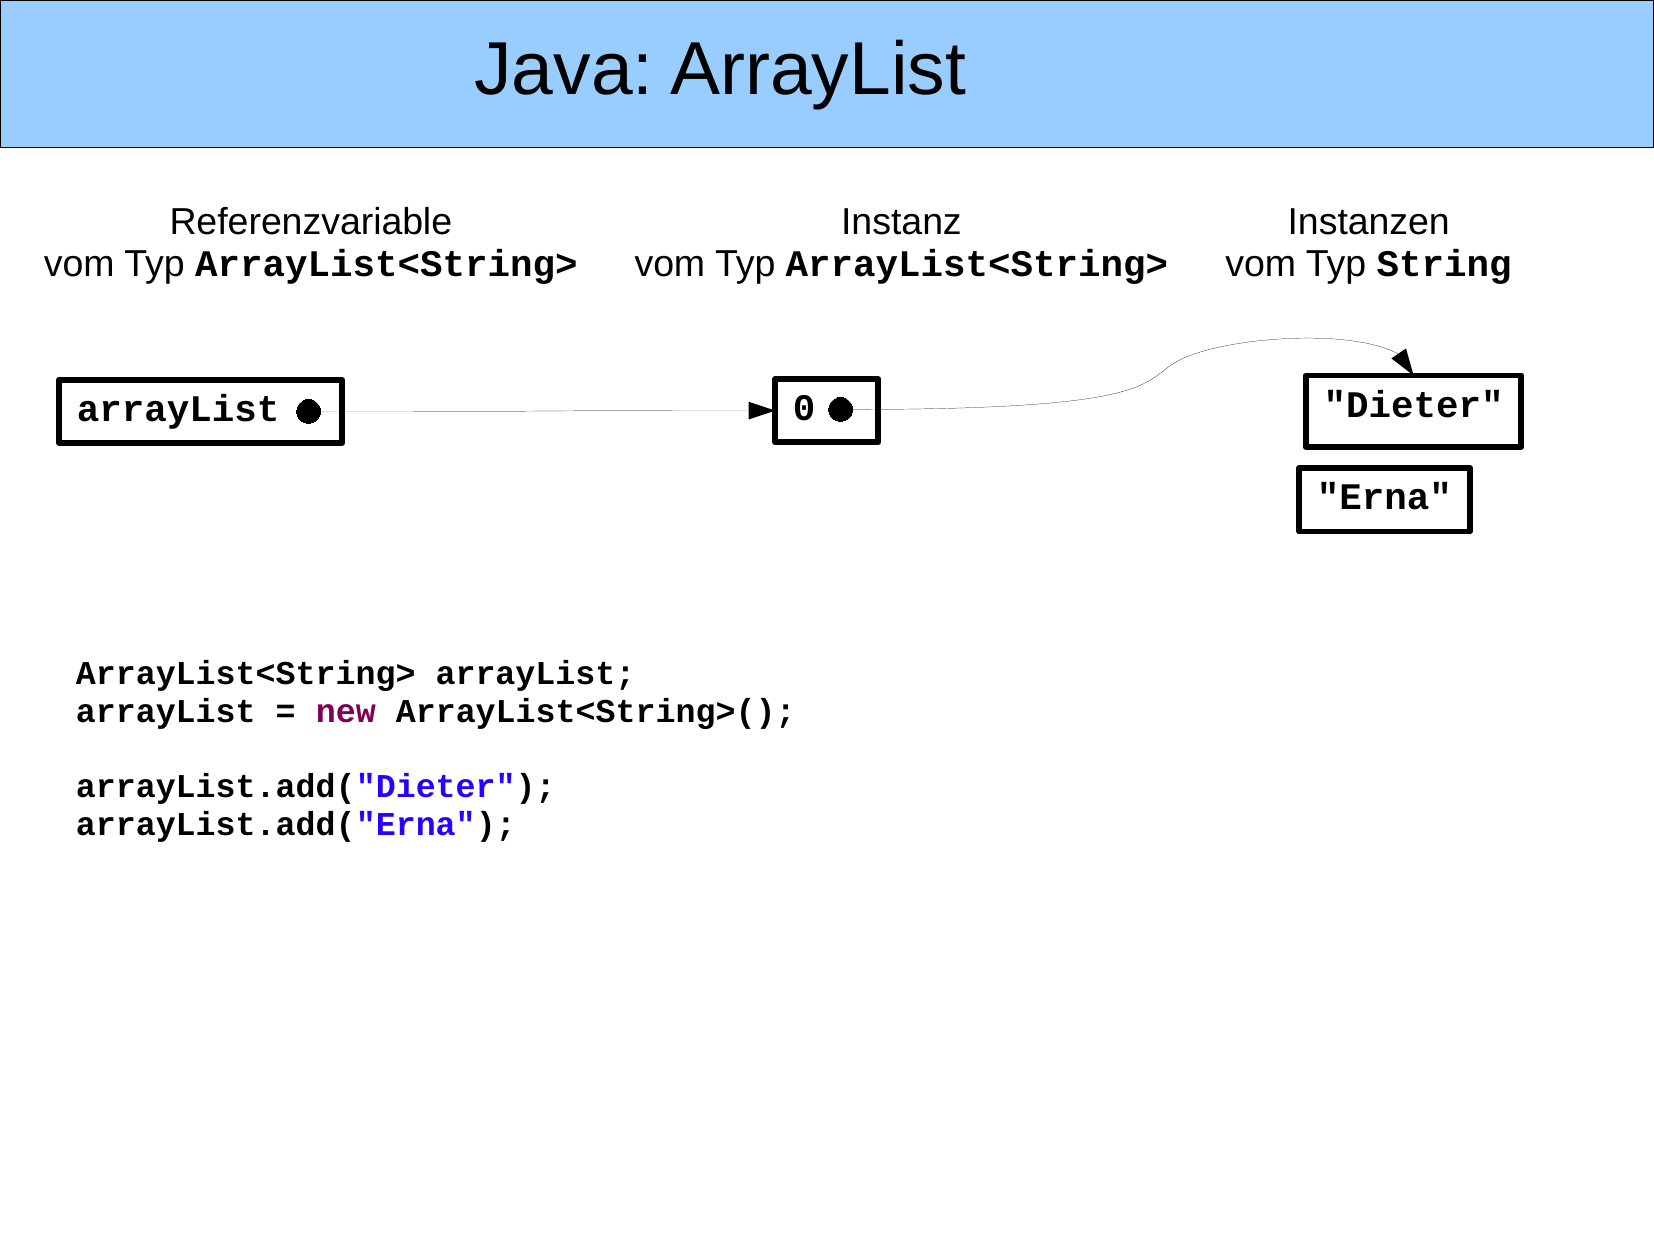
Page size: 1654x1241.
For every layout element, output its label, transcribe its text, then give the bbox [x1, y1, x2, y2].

text_box ArrayList<String> arrayList; arrayList = new ArrayList<String>(); arrayList.add("Dieter"); arrayList.add("Erna"); [61, 649, 1131, 975]
text_box "Erna" [1299, 468, 1470, 532]
text_box 0 [775, 379, 879, 443]
text_box [296, 399, 321, 424]
text_box [0, 0, 1654, 148]
text_box [828, 397, 853, 422]
text_box arrayList [59, 379, 343, 443]
text_box "Dieter" [1305, 375, 1522, 447]
text_box Java: ArrayList [459, 19, 982, 119]
text_box Instanzen vom Typ String [1210, 193, 1527, 296]
text_box Instanz vom Typ ArrayList<String> [619, 193, 1182, 296]
text_box Referenzvariable vom Typ ArrayList<String> [29, 193, 591, 296]
